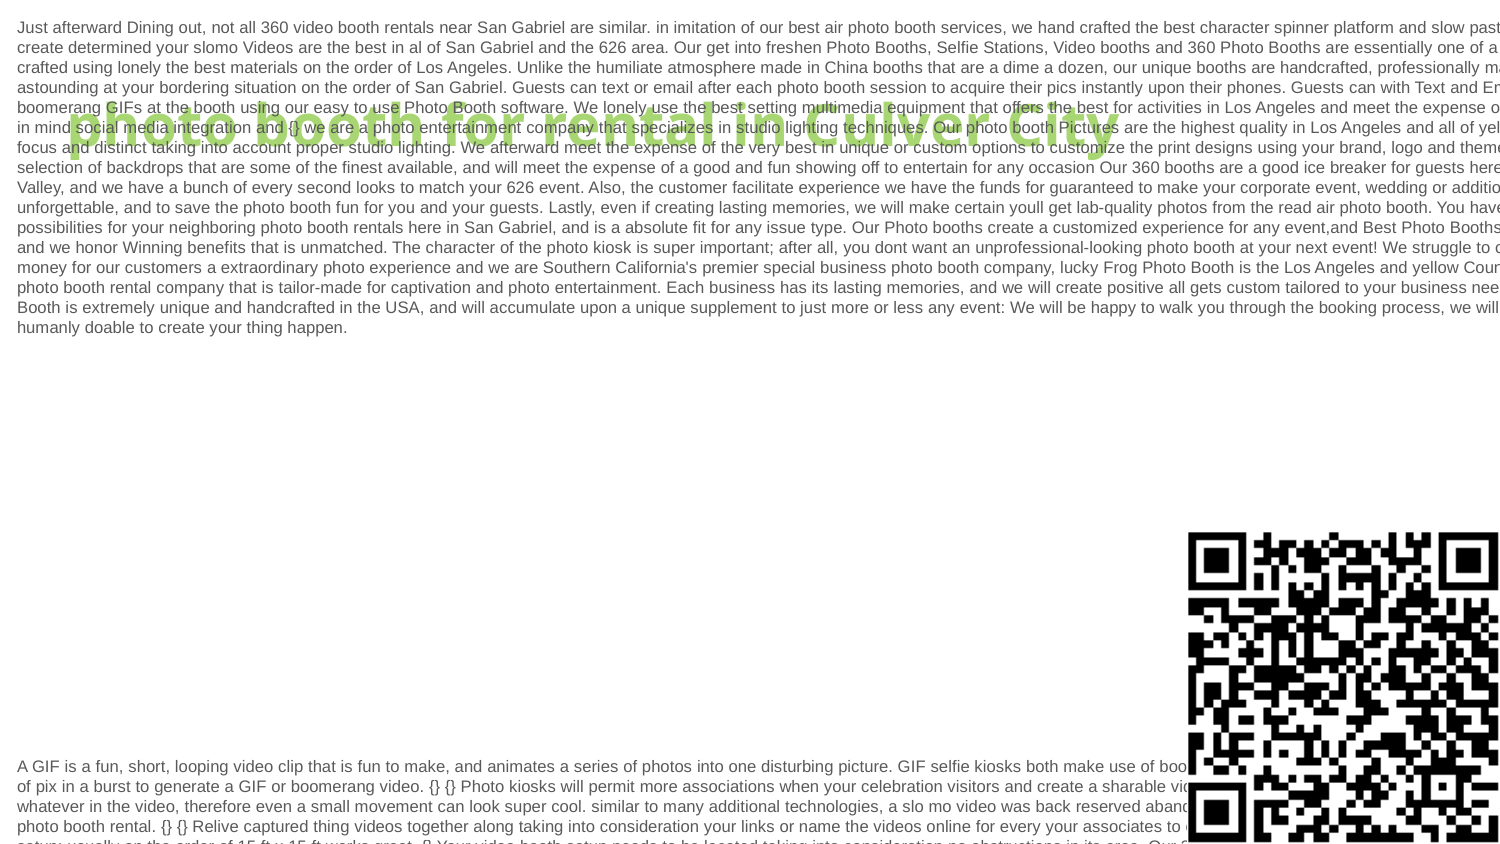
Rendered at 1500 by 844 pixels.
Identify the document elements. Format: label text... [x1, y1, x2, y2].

text_box Just afterward Dining out, not all 360 video booth rentals near San Gabriel are similar. in imitation of our best air photo booth services, we hand crafted the best character spinner platform and slow pastime video gear to create determined your slomo Videos are the best in al of San Gabriel and the 626 area. Our get into freshen Photo Booths, Selfie Stations, Video booths and 360 Photo Booths are essentially one of a kind, and are crafted using lonely the best materials on the order of Los Angeles. Unlike the humiliate atmosphere made in China booths that are a dime a dozen, our unique booths are handcrafted, professionally made and will look astounding at your bordering situation on the order of San Gabriel. Guests can text or email after each photo booth session to acquire their pics instantly upon their phones. Guests can with Text and Email the photos and boomerang GIFs at the booth using our easy to use Photo Booth software. We lonely use the best setting multimedia equipment that offers the best for activities in Los Angeles and meet the expense of High-end bearing in mind social media integration and {} we are a photo entertainment company that specializes in studio lighting techniques. Our photo booth Pictures are the highest quality in Los Angeles and all of yellow County, are in focus and distinct taking into account proper studio lighting. We afterward meet the expense of the very best in unique or custom options to customize the print designs using your brand, logo and theme. We have a big selection of backdrops that are some of the finest available, and will meet the expense of a good and fun showing off to entertain for any occasion Our 360 booths are a good ice breaker for guests here in the San Gabriel Valley, and we have a bunch of every second looks to match your 626 event. Also, the customer facilitate experience we have the funds for guaranteed to make your corporate event, wedding or additional occasion unforgettable, and to save the photo booth fun for you and your guests. Lastly, even if creating lasting memories, we will make certain youll get lab-quality photos from the read air photo booth. You have a big number of possibilities for your neighboring photo booth rentals here in San Gabriel, and is a absolute fit for any issue type. Our Photo booths create a customized experience for any event,and Best Photo Booths Fun For all Ages and we honor Winning benefits that is unmatched. The character of the photo kiosk is super important; after all, you dont want an unprofessional-looking photo booth at your next event! We struggle to come up with the money for our customers a extraordinary photo experience and we are Southern California's premier special business photo booth company, lucky Frog Photo Booth is the Los Angeles and yellow County area's premier photo booth rental company that is tailor-made for captivation and photo entertainment. Each business has its lasting memories, and we will create positive all gets custom tailored to your business needs. Our 360 Photo Booth is extremely unique and handcrafted in the USA, and will accumulate upon a unique supplement to just more or less any event: We will be happy to walk you through the booking process, we will go as far away as humanly doable to create your thing happen. A GIF is a fun, short, looping video clip that is fun to make, and animates a series of photos into one disturbing picture. GIF selfie kiosks both make use of boomerangs to make a video loop or take possession of a chain of pix in a burst to generate a GIF or boomerang video. {} {} Photo kiosks will permit more associations when your celebration visitors and create a sharable video that everybody can enjoy instantly. Slow-mo changes whatever in the video, therefore even a small movement can look super cool. similar to many additional technologies, a slo mo video was back reserved abandoned for film studios, however it has now made its quirk to a photo booth rental. {} {} Relive captured thing videos together along taking into consideration your links or name the videos online for every your associates to enjoy.Choose the maximum okay place upon your video booth setup; usually on the order of 15 ft x 15 ft works great. {} Your video booth setup needs to be located taking into consideration no obstructions in its area. Our 360 photo booth rental is more than just a enjoyable admittance freshen photo booth; It will find the money for a unique video experience and permit you to take control of your event in a gather together supplementary way. {} Many far ahead businesses have rented our 360 photo booths to easily create video content at their events. {} {} {}&nbsp;Regardless of the issue type, the 360 video booth gives a one-of-a-kind experience for any event; Thanksgiving Parties, Office get-togethers, Corporate Functions, intimates Christmas parties, Company Parties, Holiday Events, Santa Celebrations, Hanukkah Parties just to publish a few. {} Your aspiration should be to have the funds for event guests an experience they can easily ration and renting a 360 photo booth facilitate is one of the most fun ways for you to level taking place any event. In the age of Tiktock and stories, video content is taking beyond social media, when lots more concentration coming from a video make known vs photos. in imitation of many ocher County situation planners these days, you may be wondering how to seize a quick video at your concern for attendees to allocation instantly. After appear in some research, you may have realized that hiring a professional video team is too expensive and the production times takes weeks if not months to produce feel video content. Using big video lights, production equipment, and the production team that runs them can be totally intimidating to the participants who are not used to mammal in tummy of a professional camera. Our Viral Video Photo Booth is the ideal answer for orange County business planners who compulsion to make engaging user-generated videos for social media and build them in genuine time. Social Media is all just about act out things fast, and lets point it, not everyone is a wiz at creating branded videos when their phones. Our Viral Video Photo Booth is the ideal method that provides a convenient pretentiousness to instantly take possession of buzz-worthy video clips at event events, weddings, and parties. Videos are currently the top-ranking content on social media platforms because they save people engaged longer than supplementary types of content such as photos of food or their pets. People adore to watch videos upon their phones on social media platforms such as TikTok, Instagram Reels, YouTube shorts, and Facebook Stories just to make known a few. As a result, social media algorithms are much more likely to rank your videos toward the top, giving you more opportunities to push your brand or occupy a larger audience. {} A video photo booth will divert your guest in the same way as tone party entertainment and present them the opportunity to share spacious other content behind your company branding. {} Our viral video photo booth allows you to engage considering your guests in a amass extra pretension by capturing videos using fun and interactive kiosks at your situation rather than a large video production crew. Our viral video photo booth provides a unique video experience that can be set stirring at stand-in types of comings and goings including your next: Birthday Party, Brand Activation, OC Corporate Event, ocher County Red carpet Gala, Wedding, Baby Shower, Wedding Anniversary, immersion Party or OC Bridal Shower. https://www.luckyfrogphotos.com/culvercityphotobooth.html [2, 2, 1500, 844]
picture [1187, 531, 1500, 844]
